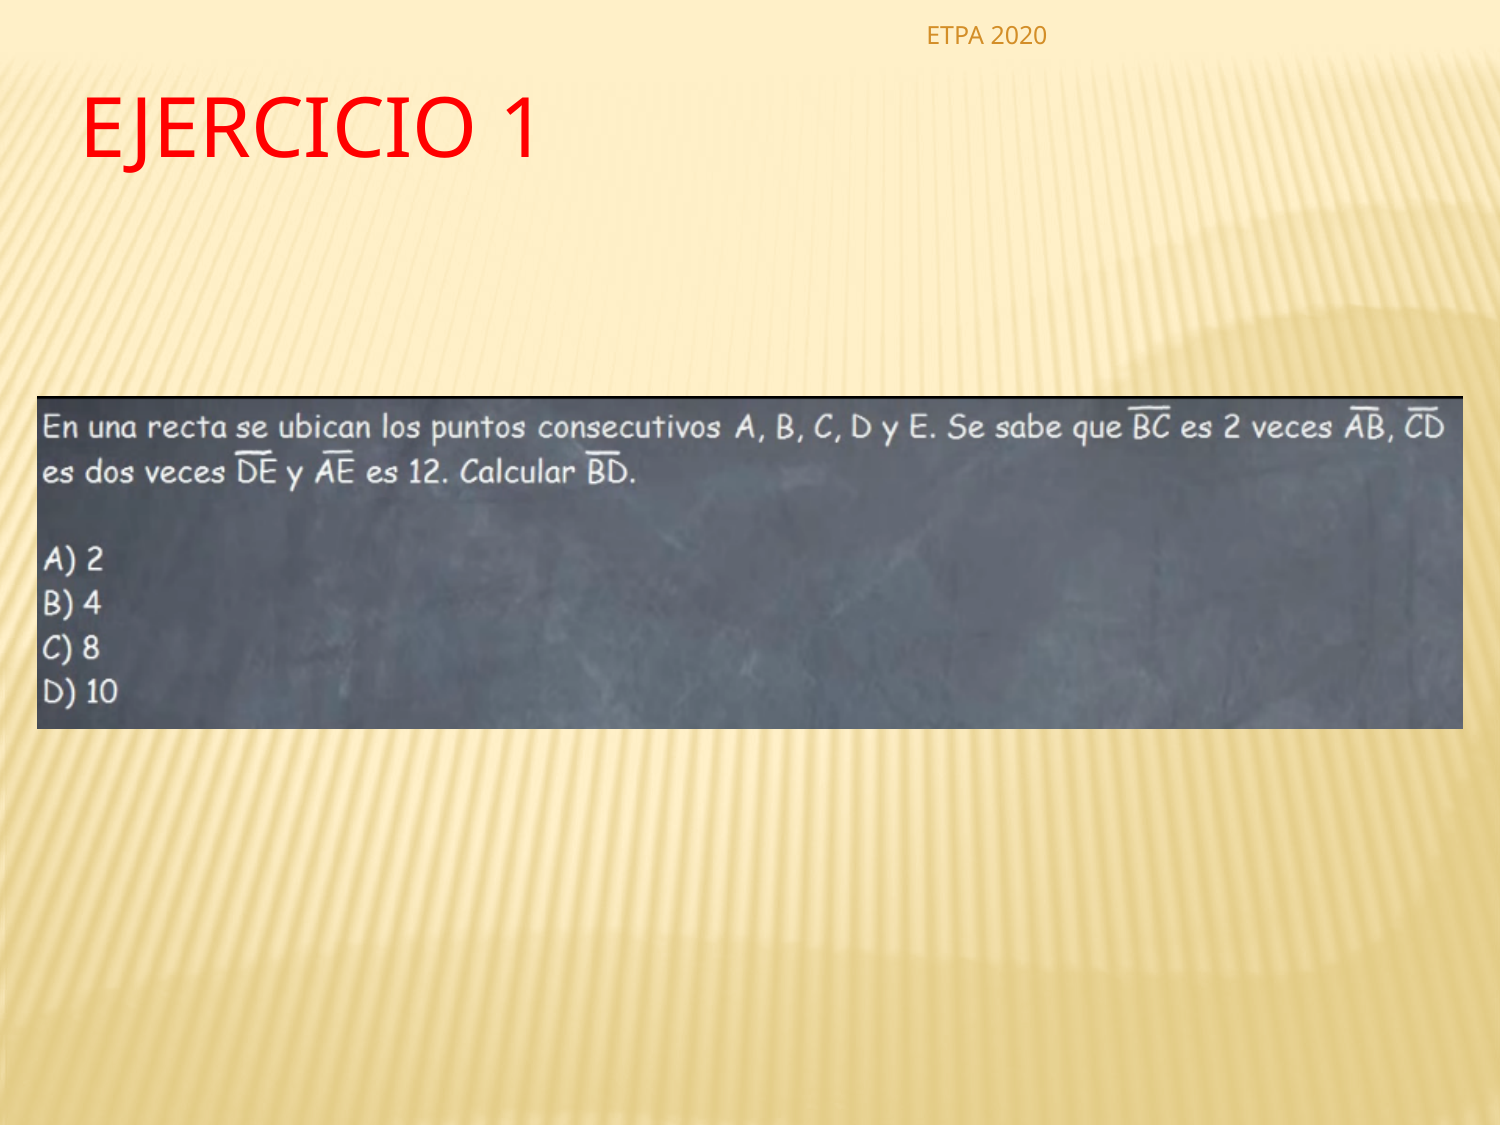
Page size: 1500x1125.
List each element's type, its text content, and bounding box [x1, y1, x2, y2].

text_box EJERCICIO 1 [64, 66, 597, 182]
picture [0, 0, 1500, 1125]
footer ETPA 2020 [512, 12, 1063, 60]
